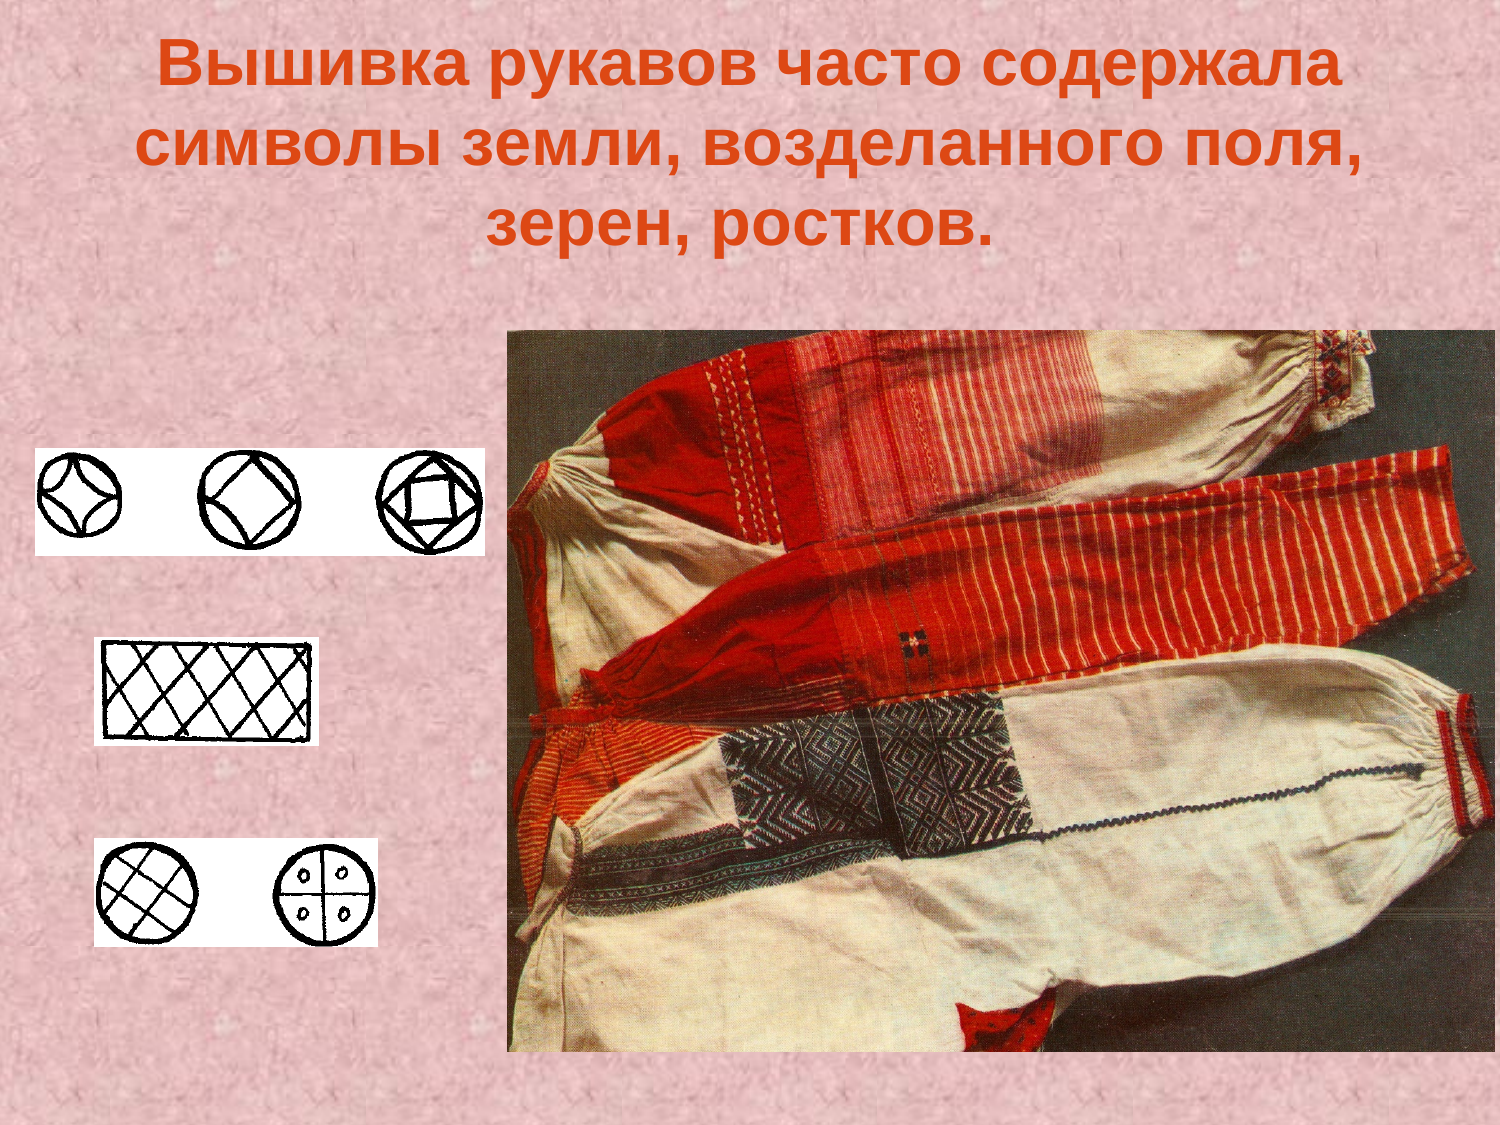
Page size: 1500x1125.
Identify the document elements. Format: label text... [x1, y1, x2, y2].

title Вышивка рукавов часто содержала символы земли, возделанного поля, зерен, ростков. [75, 11, 1426, 267]
picture [0, 0, 1500, 1125]
